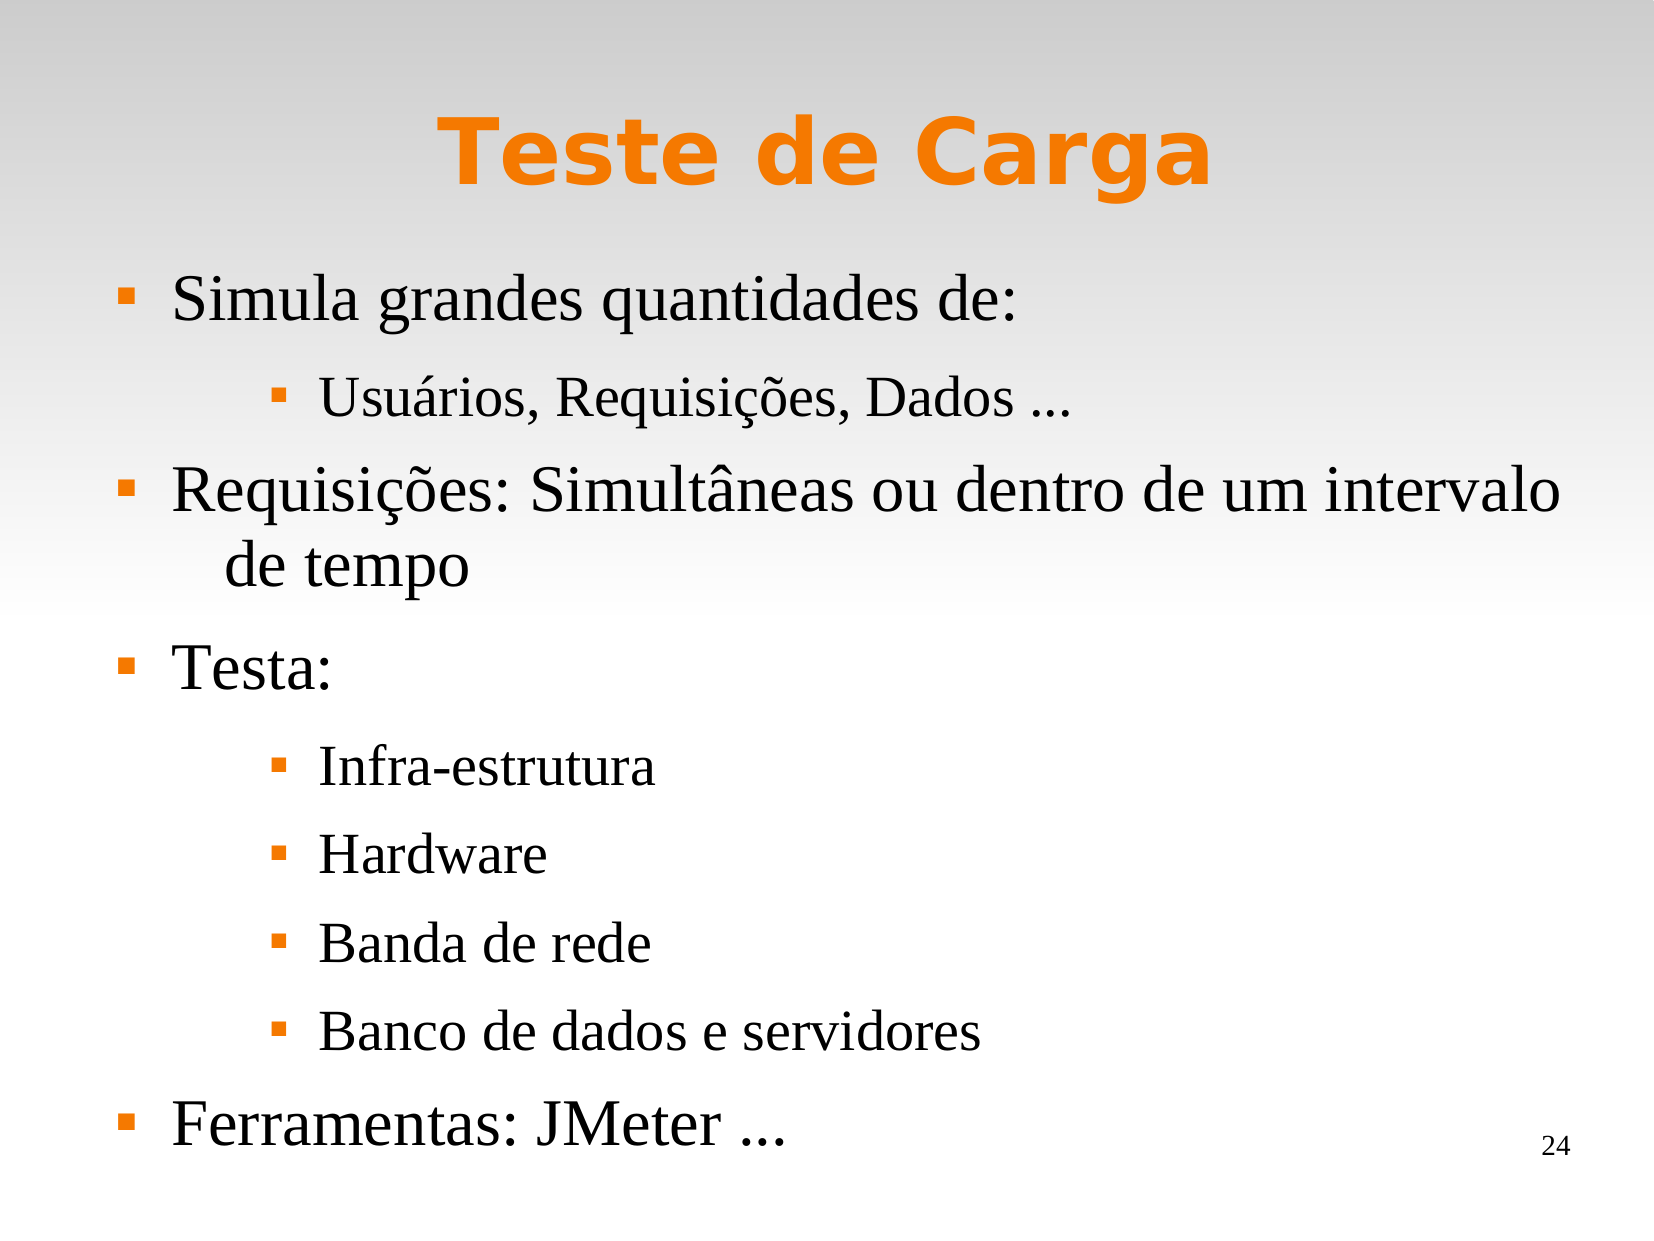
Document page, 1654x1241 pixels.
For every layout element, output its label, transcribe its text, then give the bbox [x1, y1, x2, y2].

list Simula grandes quantidades de: Usuários, Requisições, Dados ... Requisições: Simultâneas ou dentro de um intervalo de tempo Testa: Infra-estrutura Hardware Banda de rede Banco de dados e servidores Ferramentas: JMeter ... [82, 260, 1571, 1224]
title Teste de Carga [82, 49, 1571, 257]
